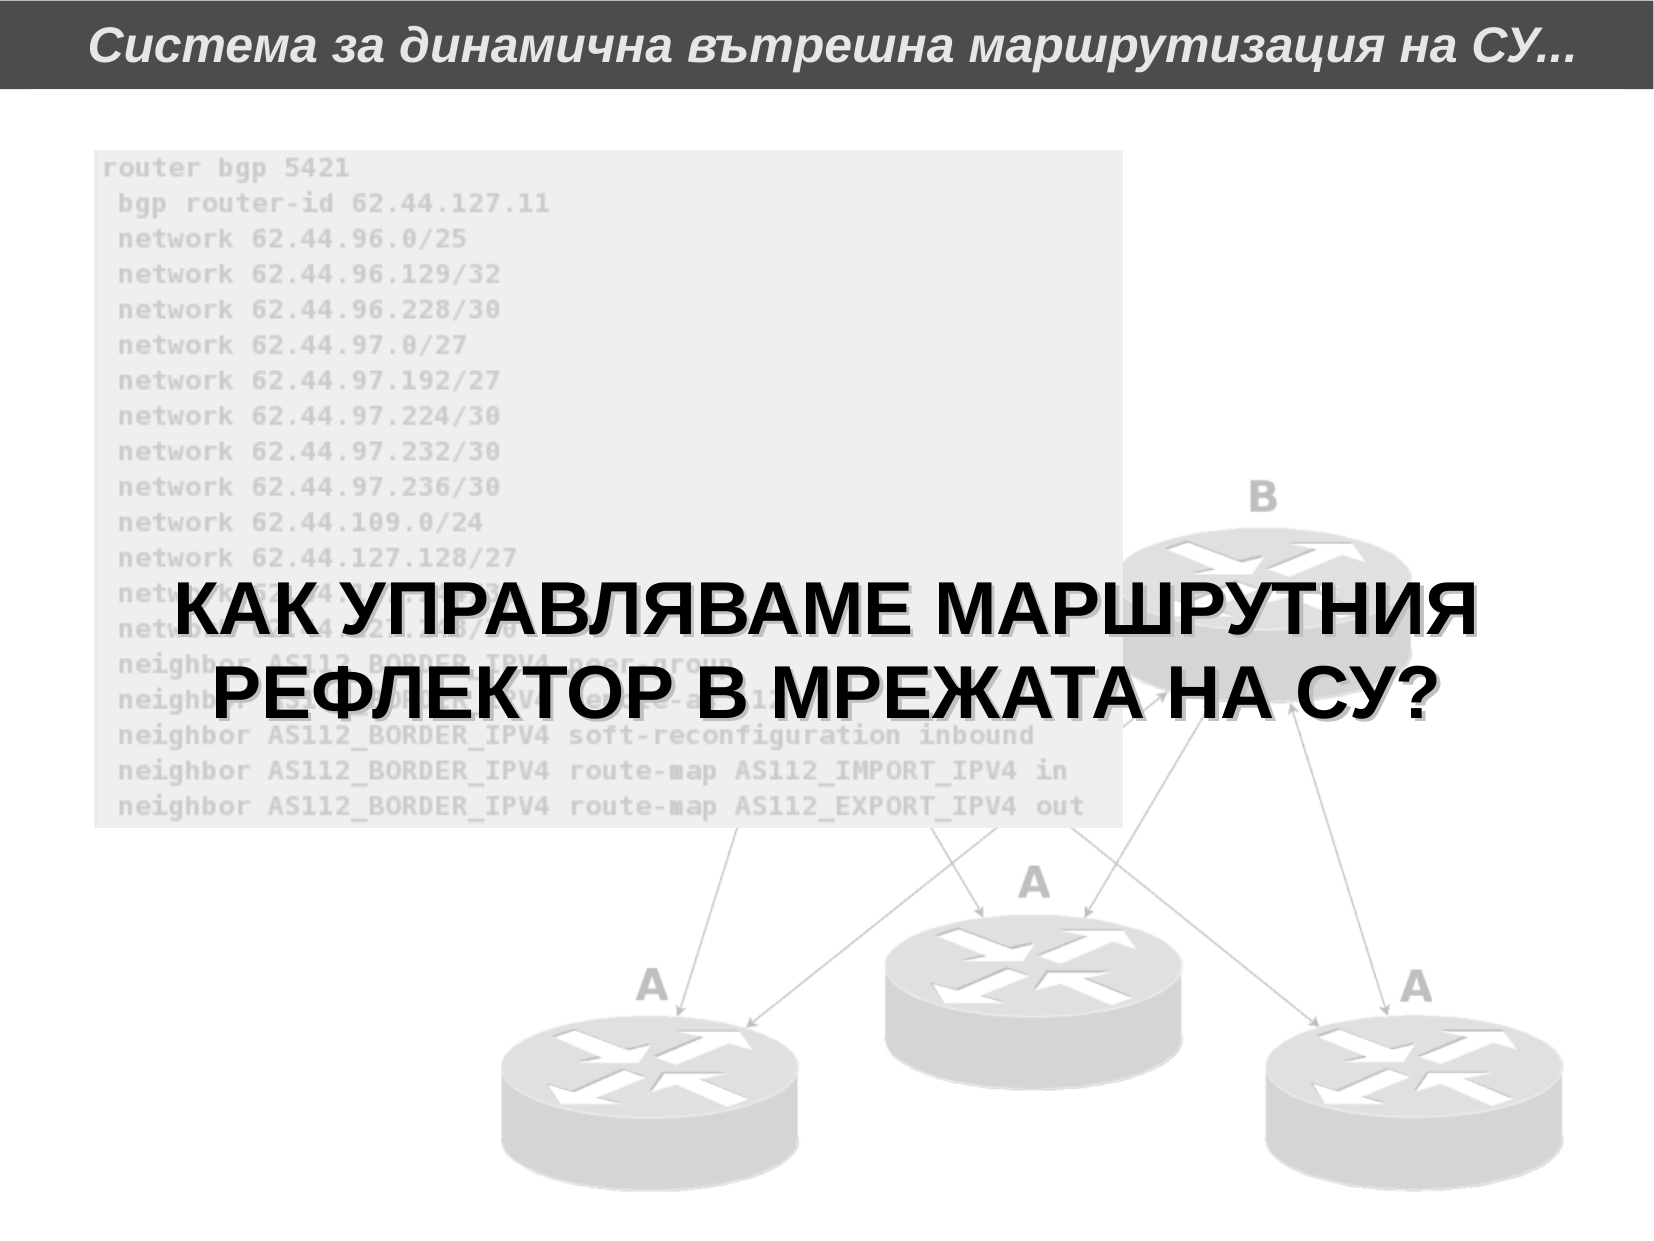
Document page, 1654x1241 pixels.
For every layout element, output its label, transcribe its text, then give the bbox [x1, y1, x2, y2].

text_box Система за динамична вътрешна маршрутизация на СУ... [72, 9, 1594, 80]
text_box [0, 0, 1654, 90]
text_box КАК УПРАВЛЯВАМЕ МАРШРУТНИЯ РЕФЛЕКТОР В МРЕЖАТА НА СУ? [29, 89, 1625, 1212]
